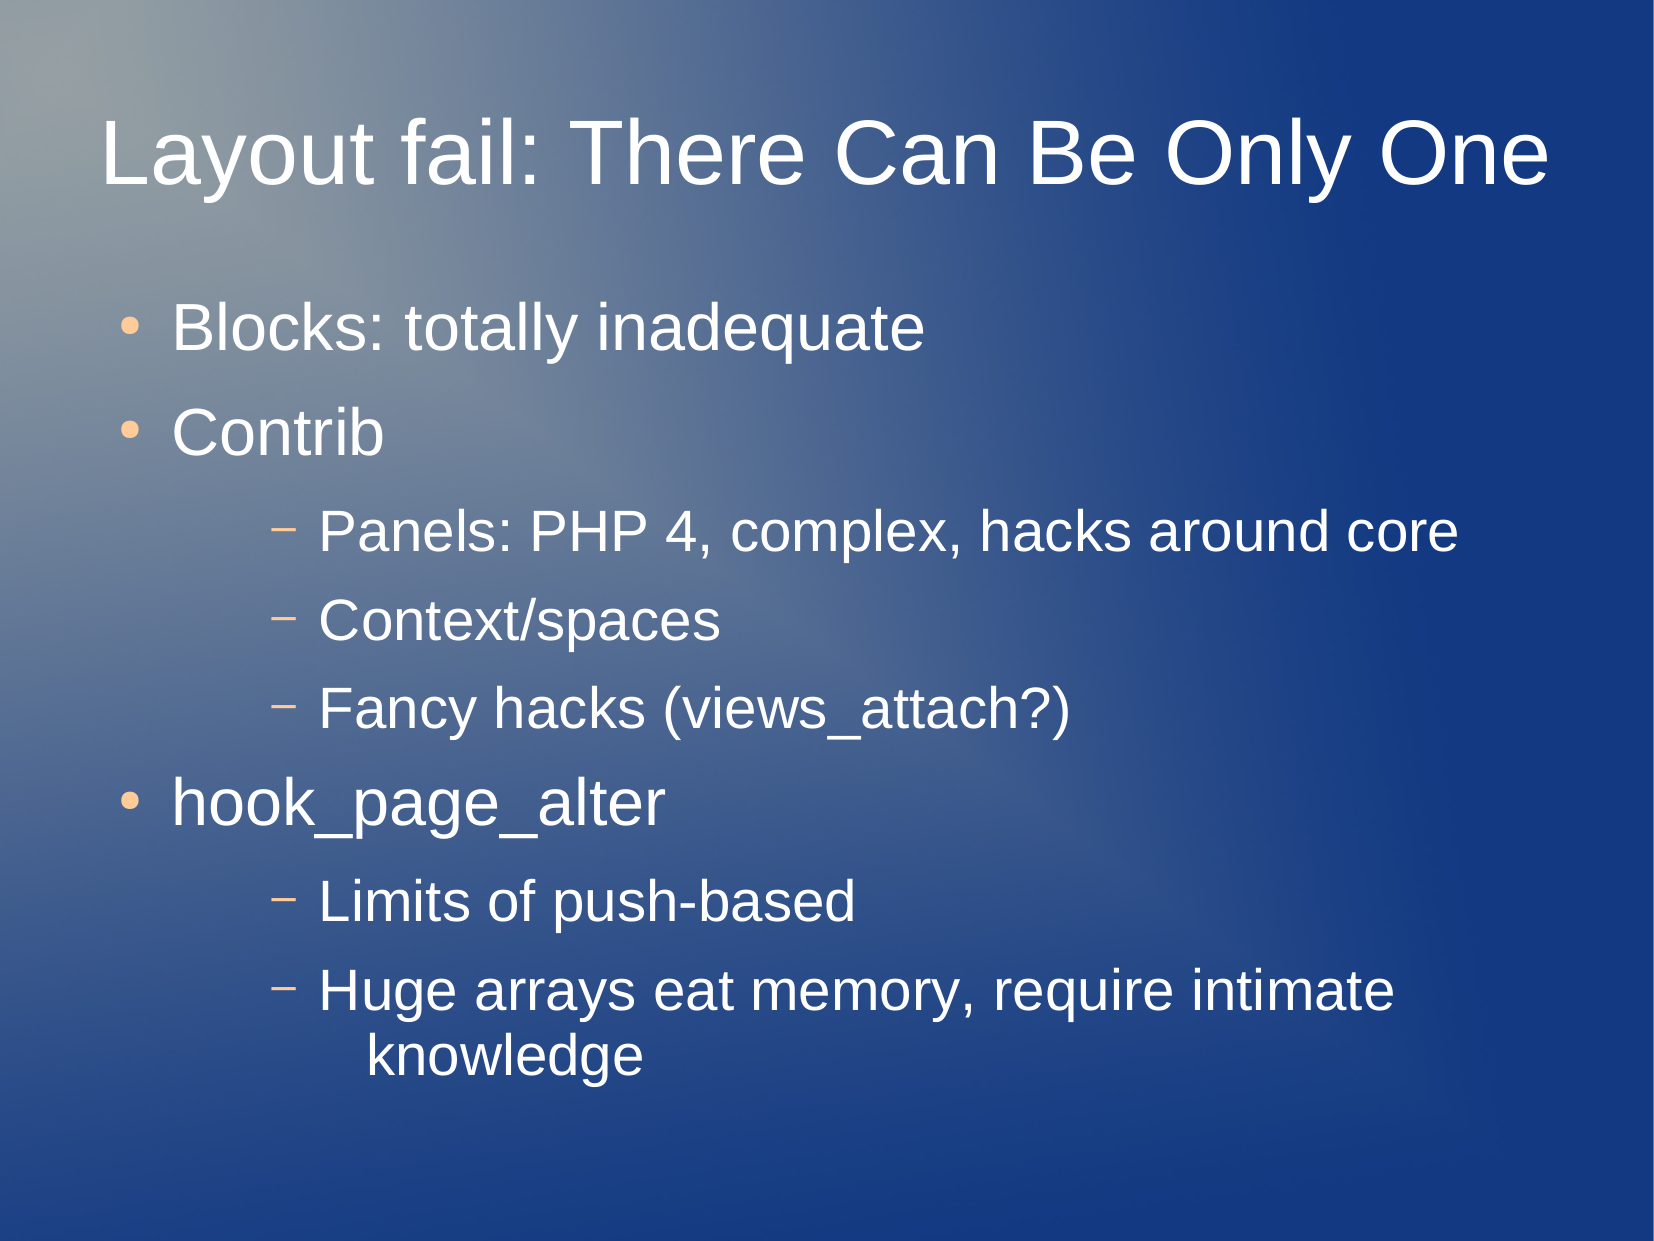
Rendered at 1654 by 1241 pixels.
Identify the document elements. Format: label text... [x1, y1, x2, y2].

title Layout fail: There Can Be Only One [82, 56, 1571, 250]
picture [0, 0, 1654, 1241]
list Blocks: totally inadequate Contrib Panels: PHP 4, complex, hacks around core Context/spaces Fancy hacks (views_attach?) hook_page_alter Limits of push-based Huge arrays eat memory, require intimate knowledge [82, 290, 1571, 1094]
